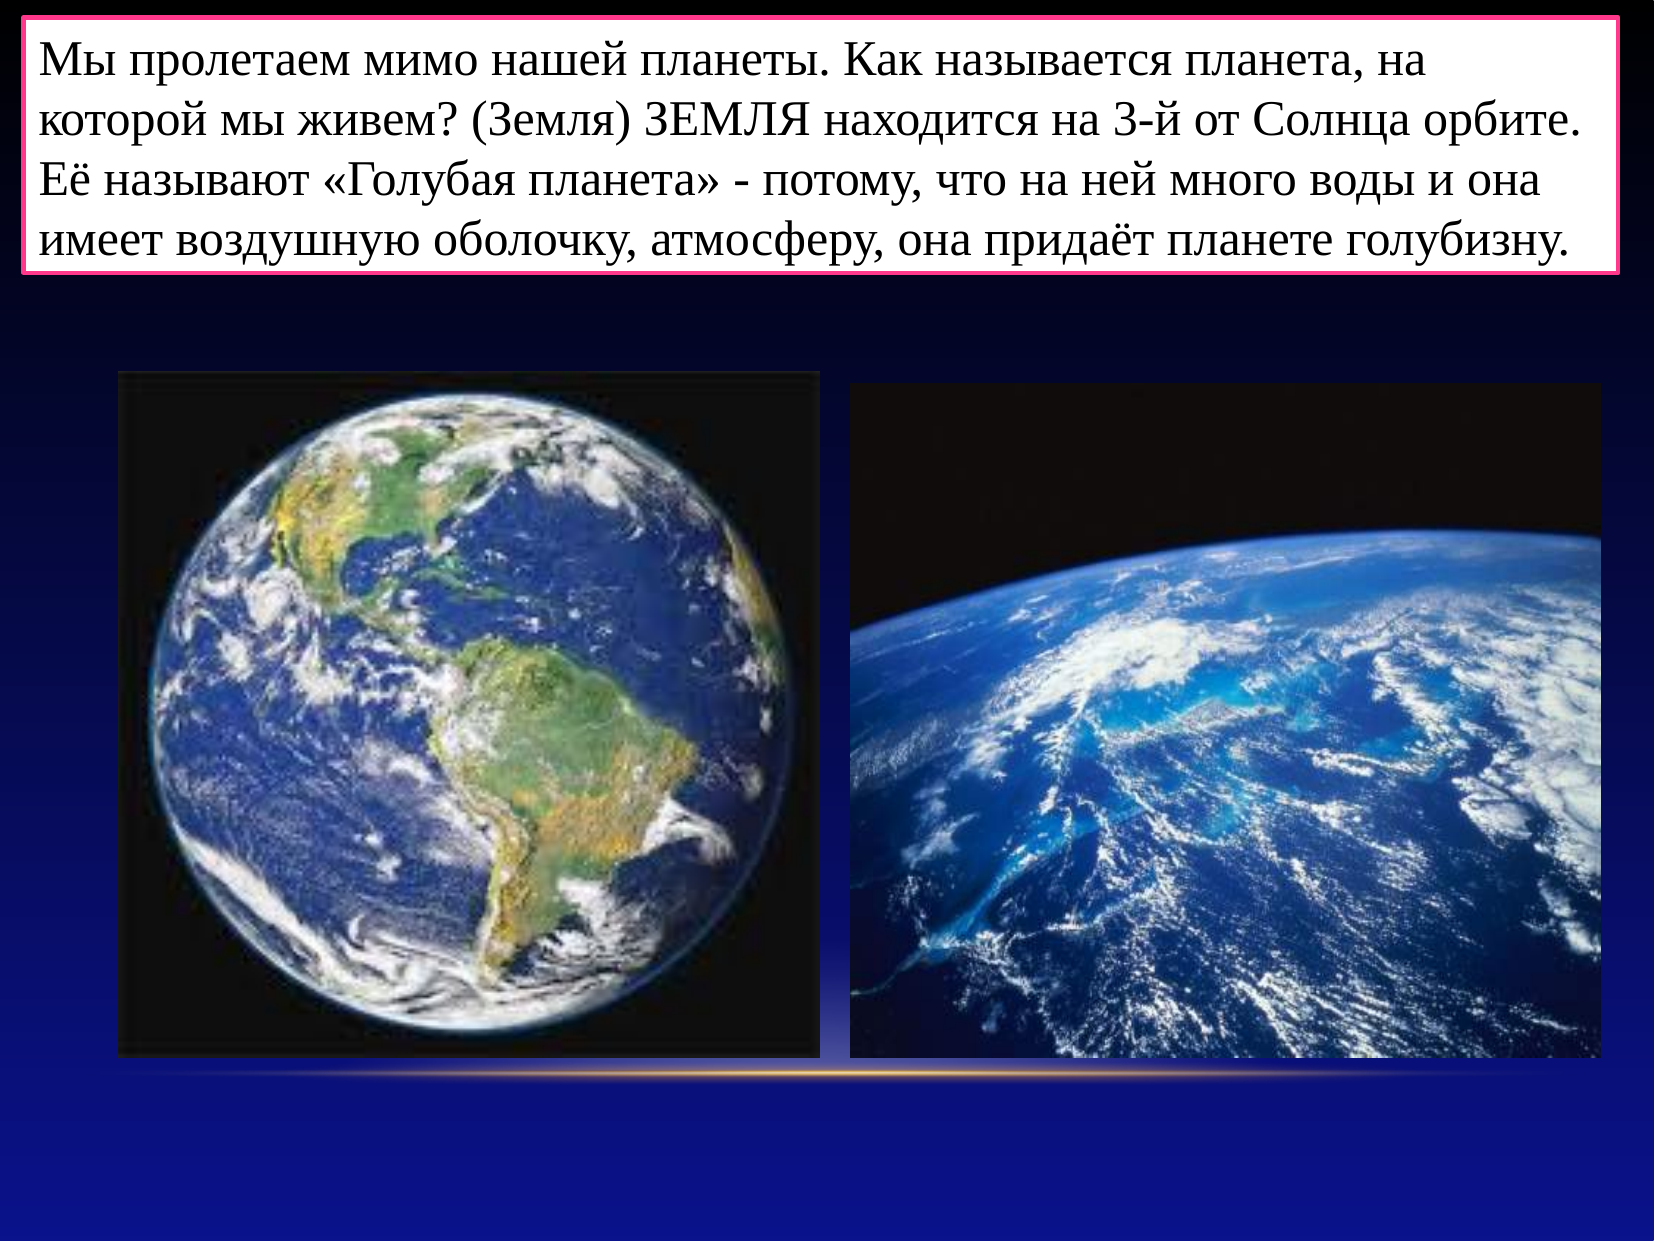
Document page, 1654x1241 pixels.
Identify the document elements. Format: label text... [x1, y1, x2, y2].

picture [850, 383, 1601, 1058]
picture [118, 371, 820, 1058]
text_box Мы пролетаем мимо нашей планеты. Как называется планета, на которой мы живем? (Земля) ЗЕМЛЯ находится на 3-й от Солнца орбите. Её называют «Голубая планета» - потому, что на ней много воды и она имеет воздушную оболочку, атмосферу, она придаёт планете голубизну. [24, 18, 1618, 273]
